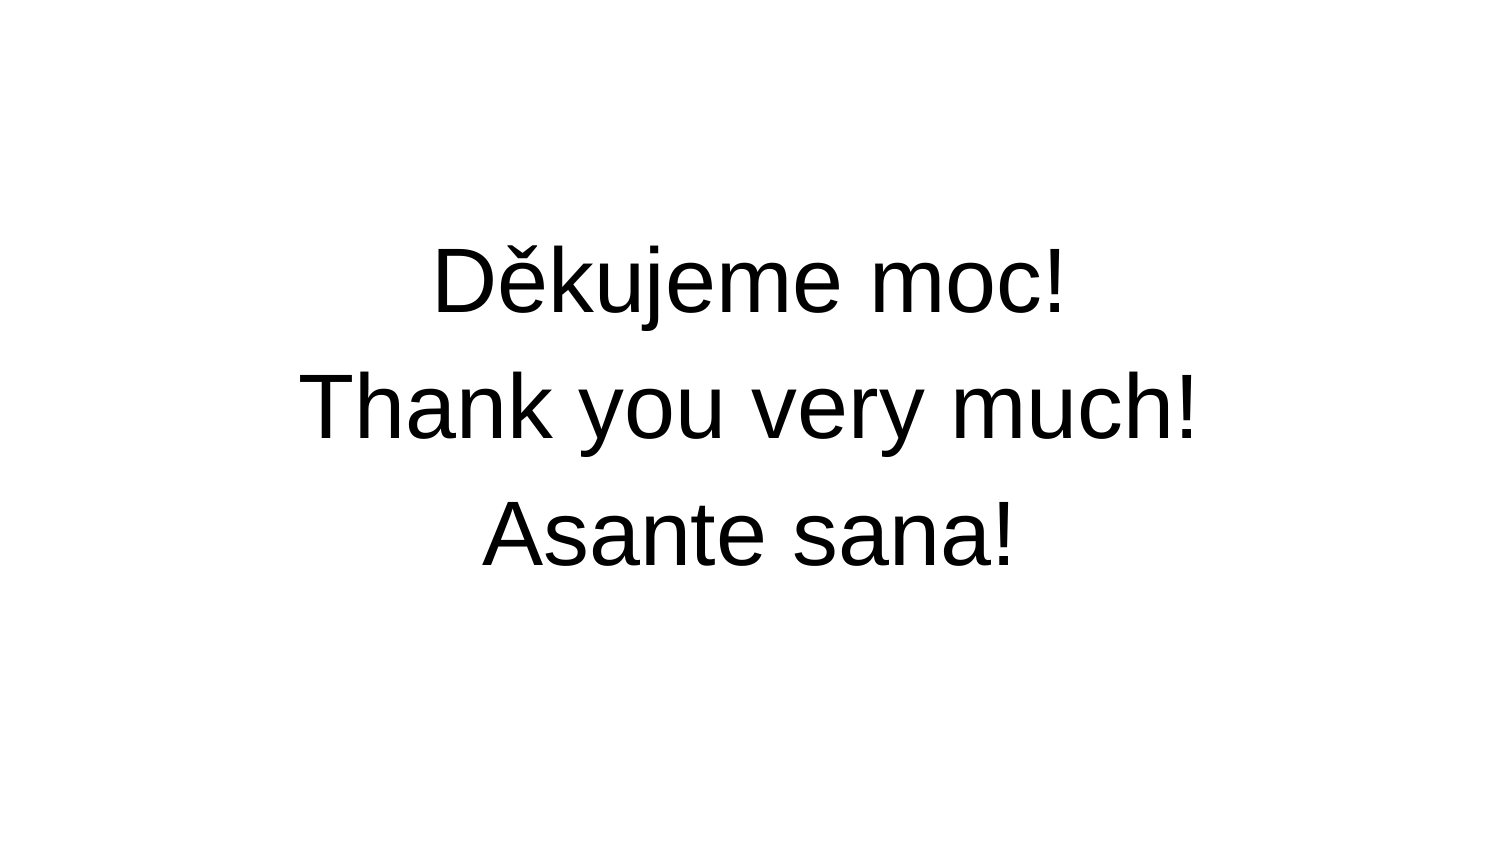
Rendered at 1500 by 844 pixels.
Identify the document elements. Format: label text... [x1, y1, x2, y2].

list Děkujeme moc! Thank you very much! Asante sana! [51, 189, 1449, 750]
